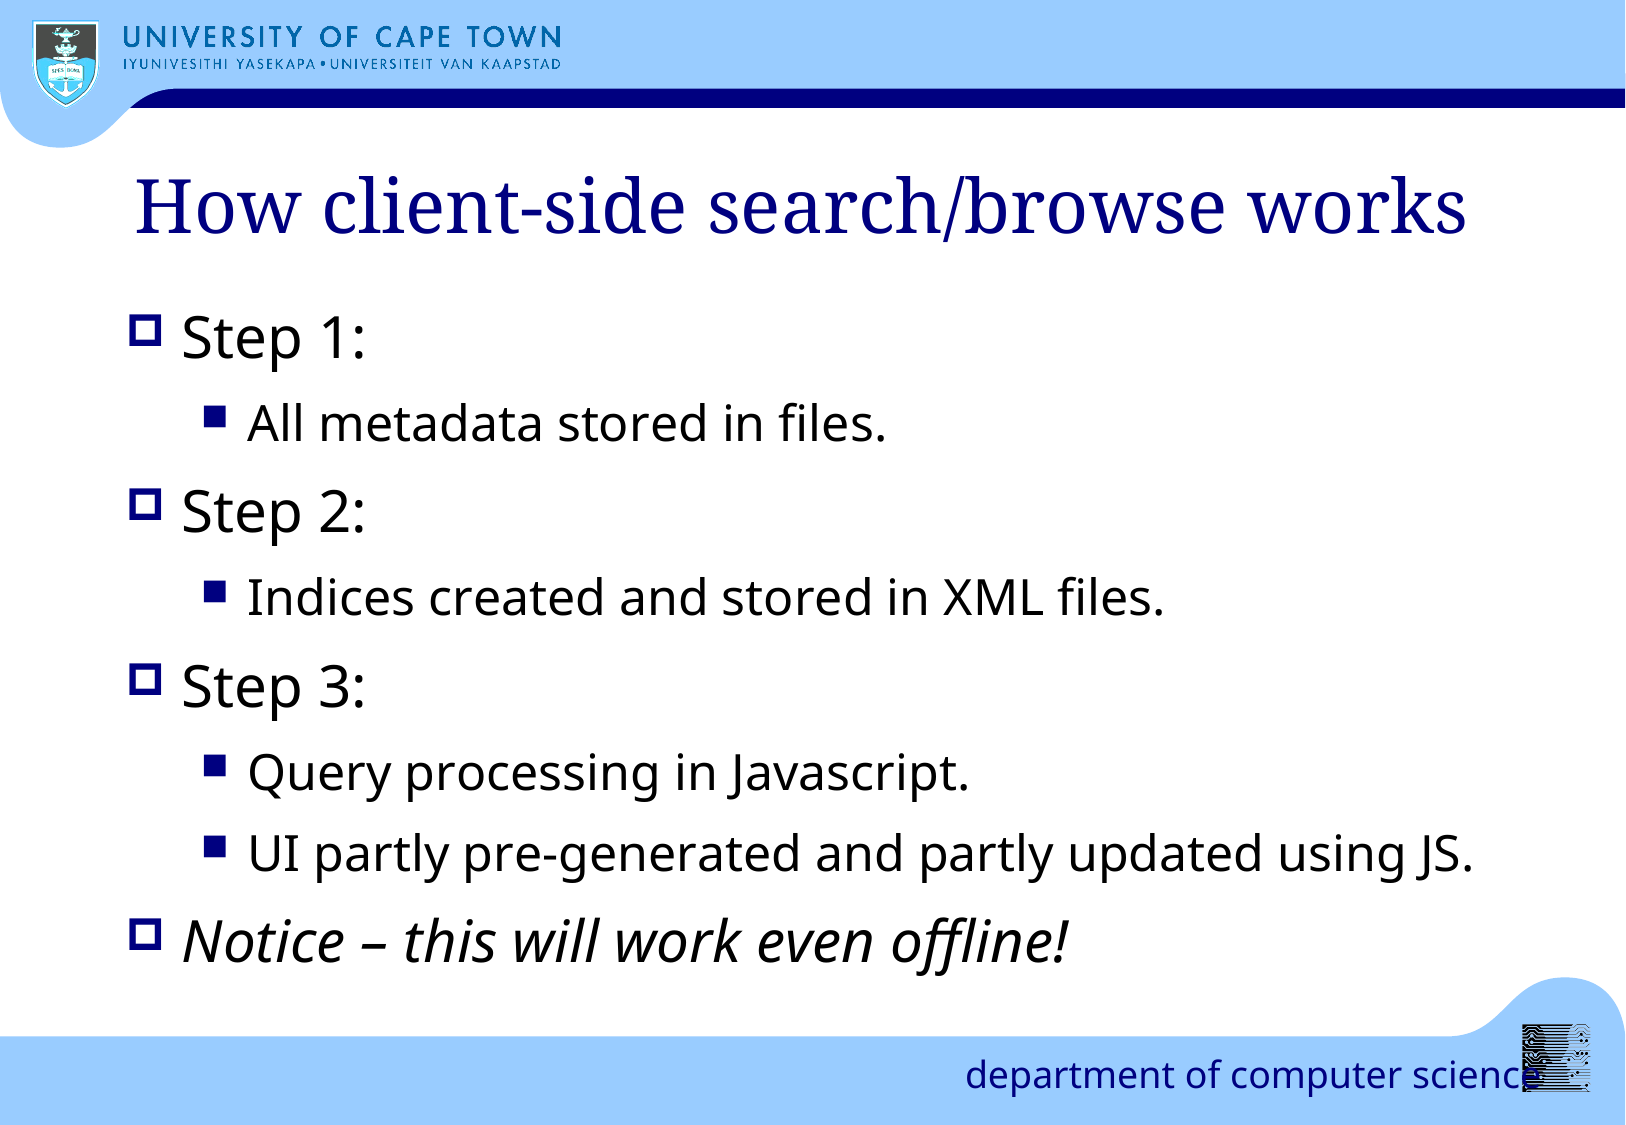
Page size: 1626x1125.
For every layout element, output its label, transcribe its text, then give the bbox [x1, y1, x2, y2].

picture [120, 23, 563, 71]
picture [1526, 1070, 1536, 1076]
list Step 1: All metadata stored in files. Step 2: Indices created and stored in XML files. Step 3: Query processing in Javascript. UI partly pre-generated and partly updated using JS. Notice – this will work even offline! [125, 296, 1570, 977]
picture [1522, 1024, 1591, 1092]
title How client-side search/browse works [134, 140, 1571, 268]
